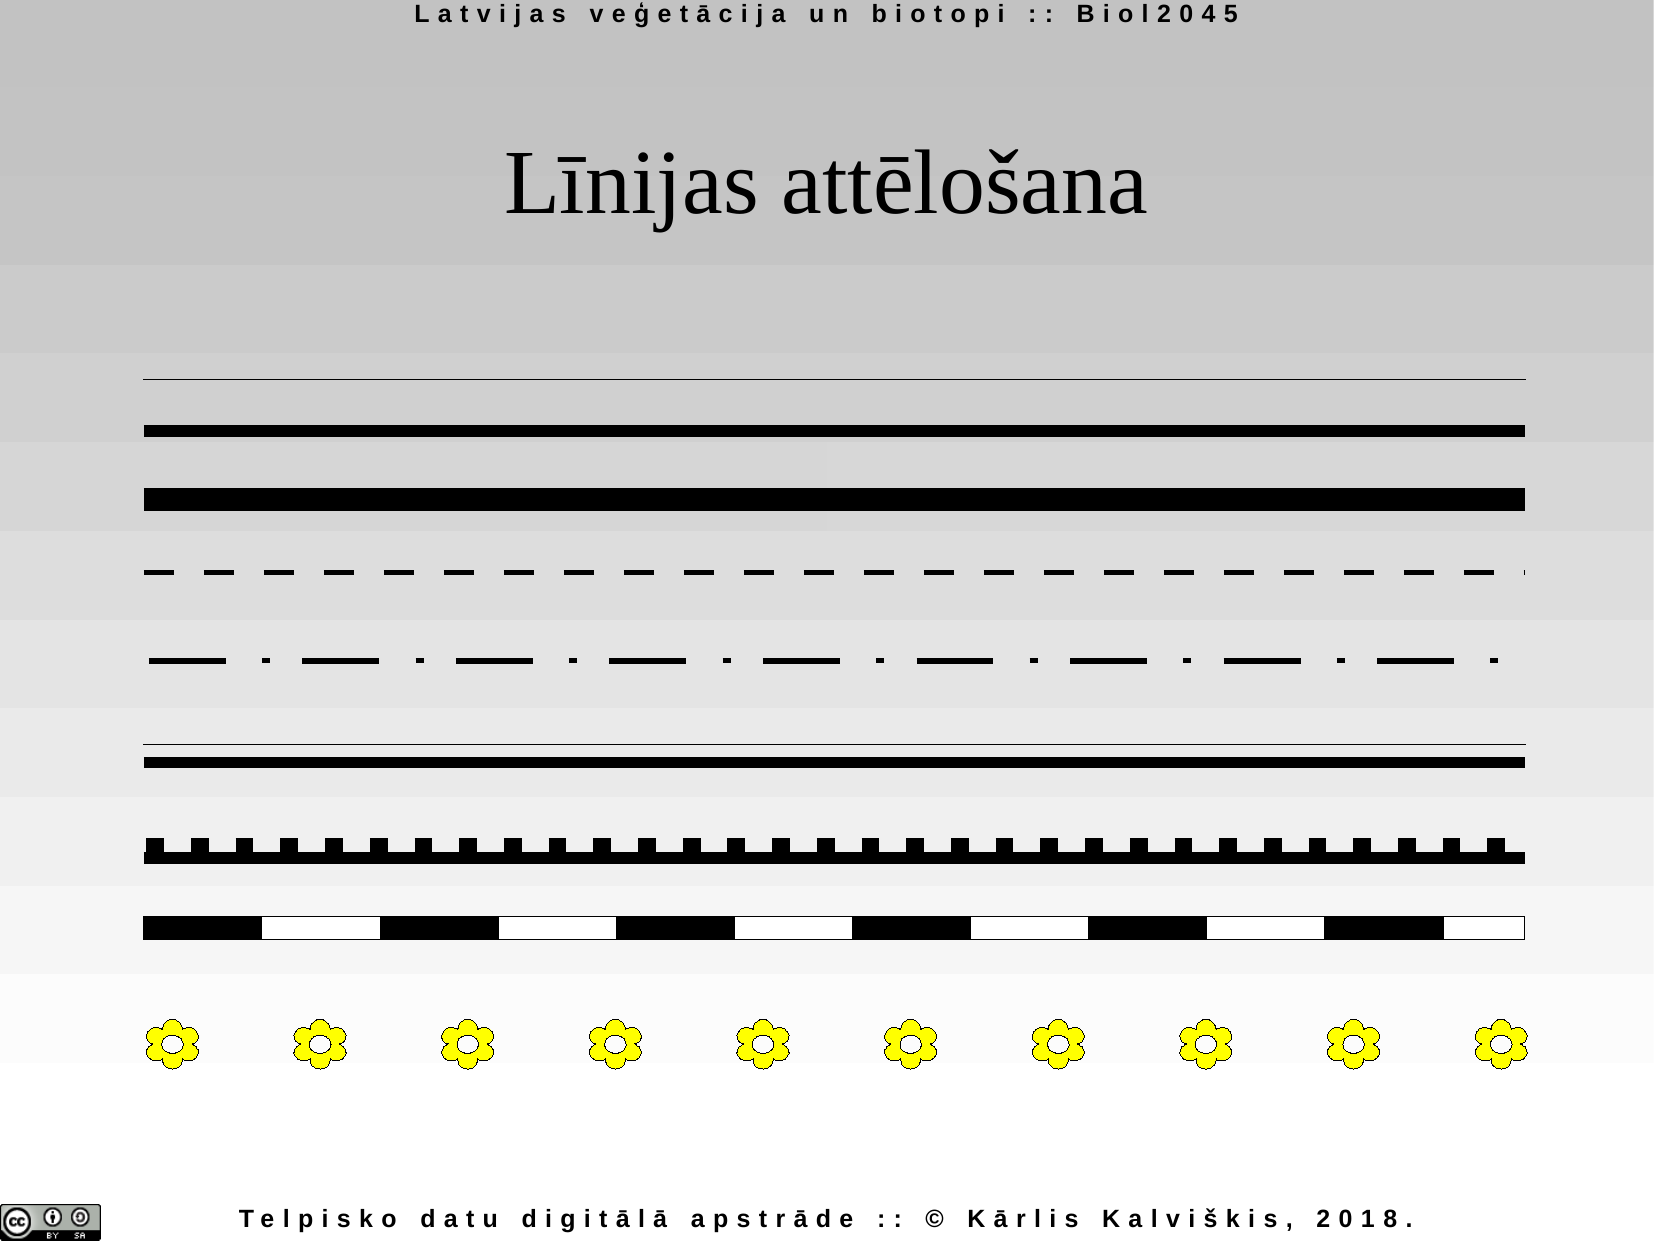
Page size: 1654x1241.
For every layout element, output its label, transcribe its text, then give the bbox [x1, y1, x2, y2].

text_box [589, 1019, 642, 1070]
text_box [441, 1019, 494, 1070]
text_box [143, 916, 1525, 940]
text_box [1327, 1019, 1380, 1070]
text_box [884, 1019, 937, 1070]
text_box [1179, 1019, 1232, 1070]
picture [0, 0, 1654, 1241]
text_box [293, 1019, 347, 1070]
text_box [146, 1019, 199, 1070]
title Līnijas attēlošana [29, 49, 1625, 296]
text_box [736, 1019, 790, 1070]
text_box [1032, 1019, 1085, 1070]
text_box [1475, 1019, 1528, 1070]
